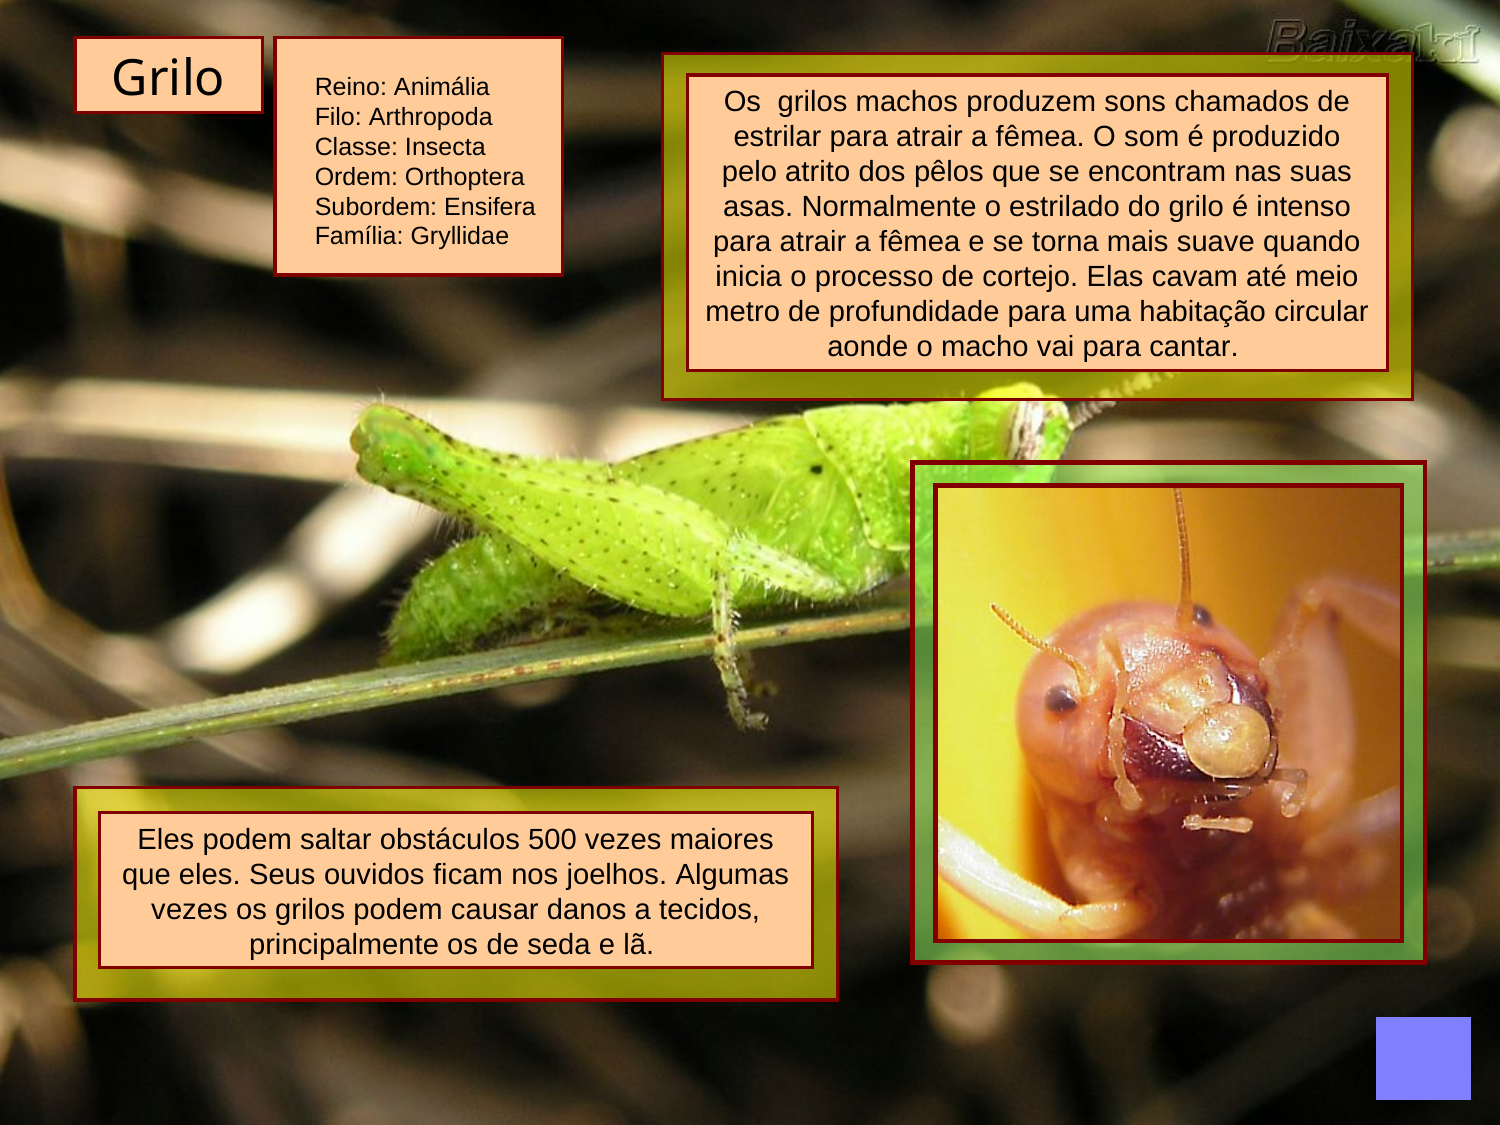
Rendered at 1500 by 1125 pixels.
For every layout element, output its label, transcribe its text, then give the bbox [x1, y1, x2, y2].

text_box Grilo [74, 37, 263, 113]
text_box Os grilos machos produzem sons chamados de estrilar para atrair a fêmea. O som é produzido pelo atrito dos pêlos que se encontram nas suas asas. Normalmente o estrilado do grilo é intenso para atrair a fêmea e se torna mais suave quando inicia o processo de cortejo. Elas cavam até meio metro de profundidade para uma habitação circular aonde o macho vai para cantar. [687, 74, 1388, 371]
text_box Eles podem saltar obstáculos 500 vezes maiores que eles. Seus ouvidos ficam nos joelhos. Algumas vezes os grilos podem causar danos a tecidos, principalmente os de seda e lã. [99, 812, 813, 968]
text_box [275, 37, 563, 276]
text_box Reino: Animália Filo: Arthropoda Classe: Insecta Ordem: Orthoptera Subordem: Ensifera Família: Gryllidae [299, 62, 681, 304]
picture [0, 0, 1500, 1125]
text_box [75, 787, 838, 1000]
text_box [662, 53, 1413, 400]
text_box [912, 462, 1426, 963]
